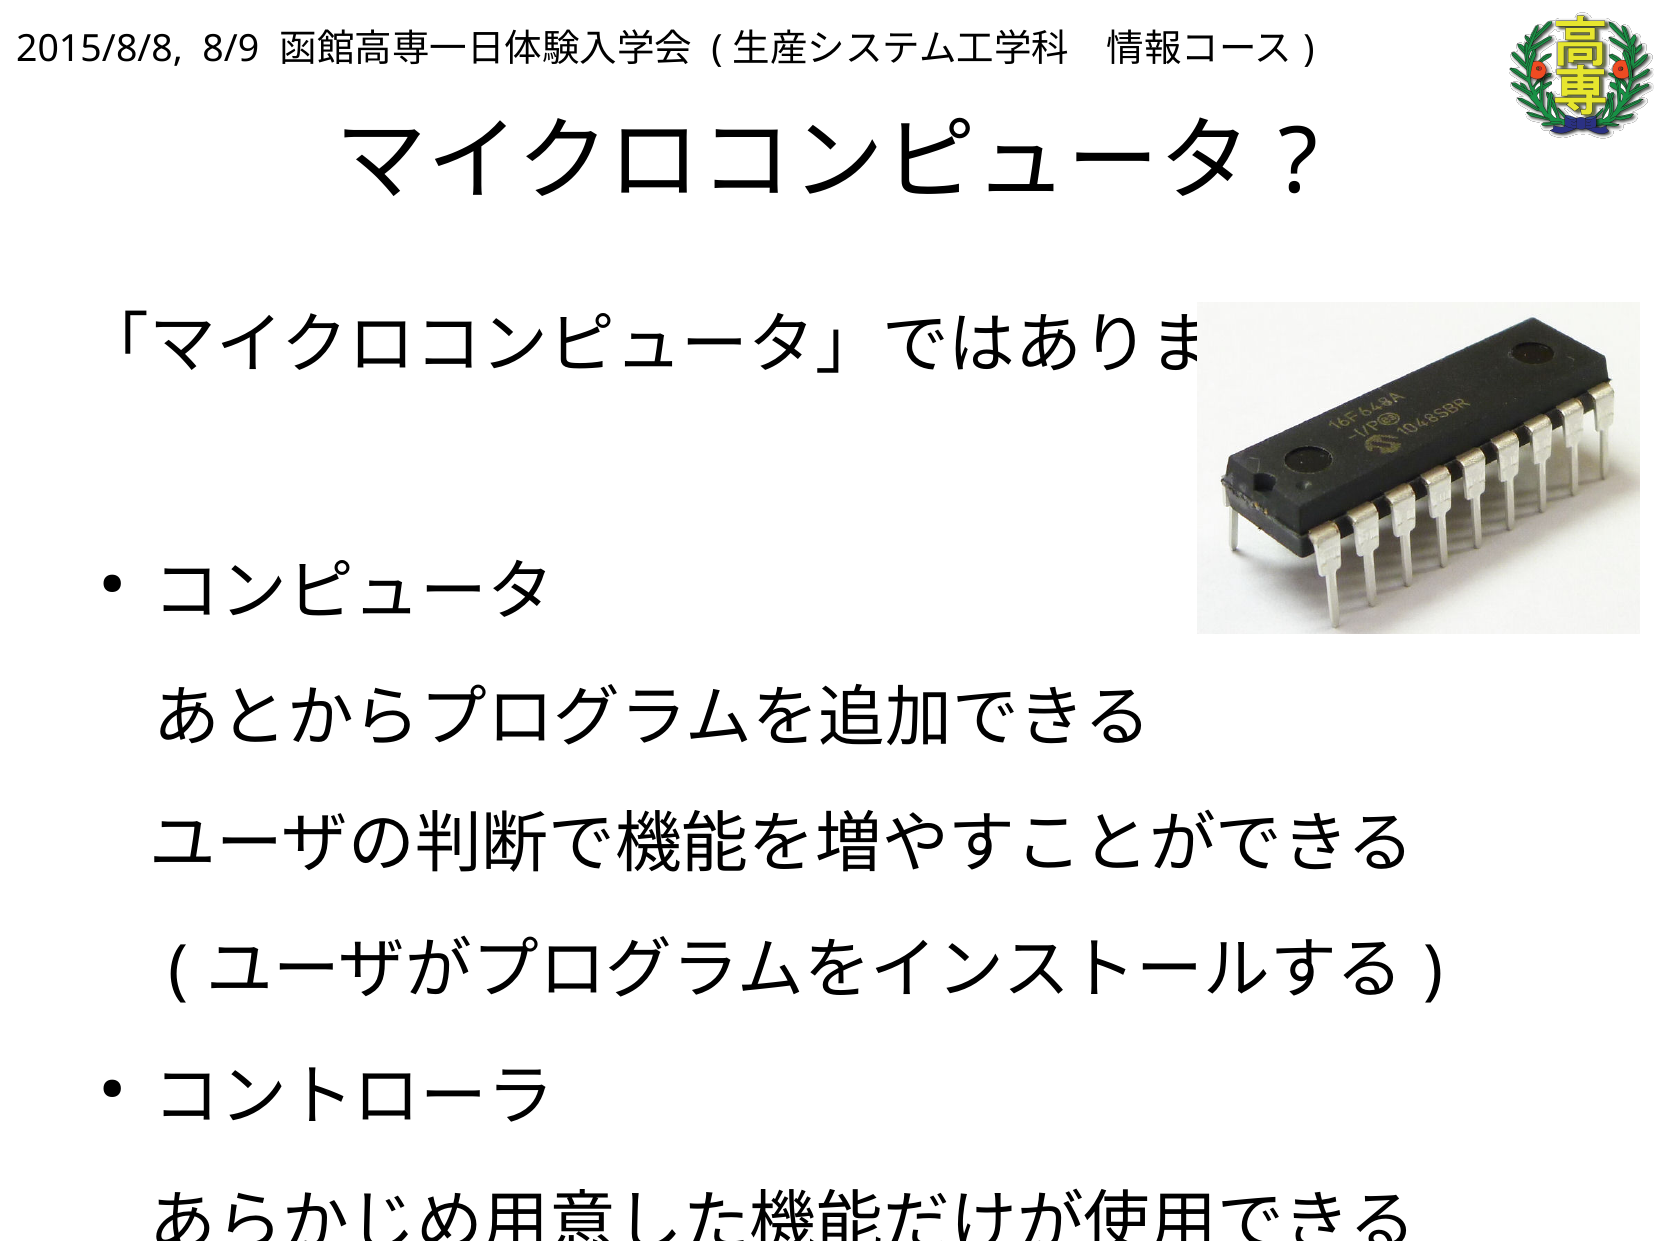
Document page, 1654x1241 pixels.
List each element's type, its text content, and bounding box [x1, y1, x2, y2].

list 「マイクロコンピュータ」ではありません コンピュータ あとからプログラムを追加できる ユーザの判断で機能を増やすことができる (ユーザがプログラムをインストールする) コントローラ あらかじめ用意した機能だけが使用できる ユーザがプログラムをインストールすることはできない [82, 290, 1640, 1172]
title マイクロコンピュータ? [82, 49, 1571, 257]
picture [1197, 302, 1640, 634]
picture [1506, 0, 1654, 157]
